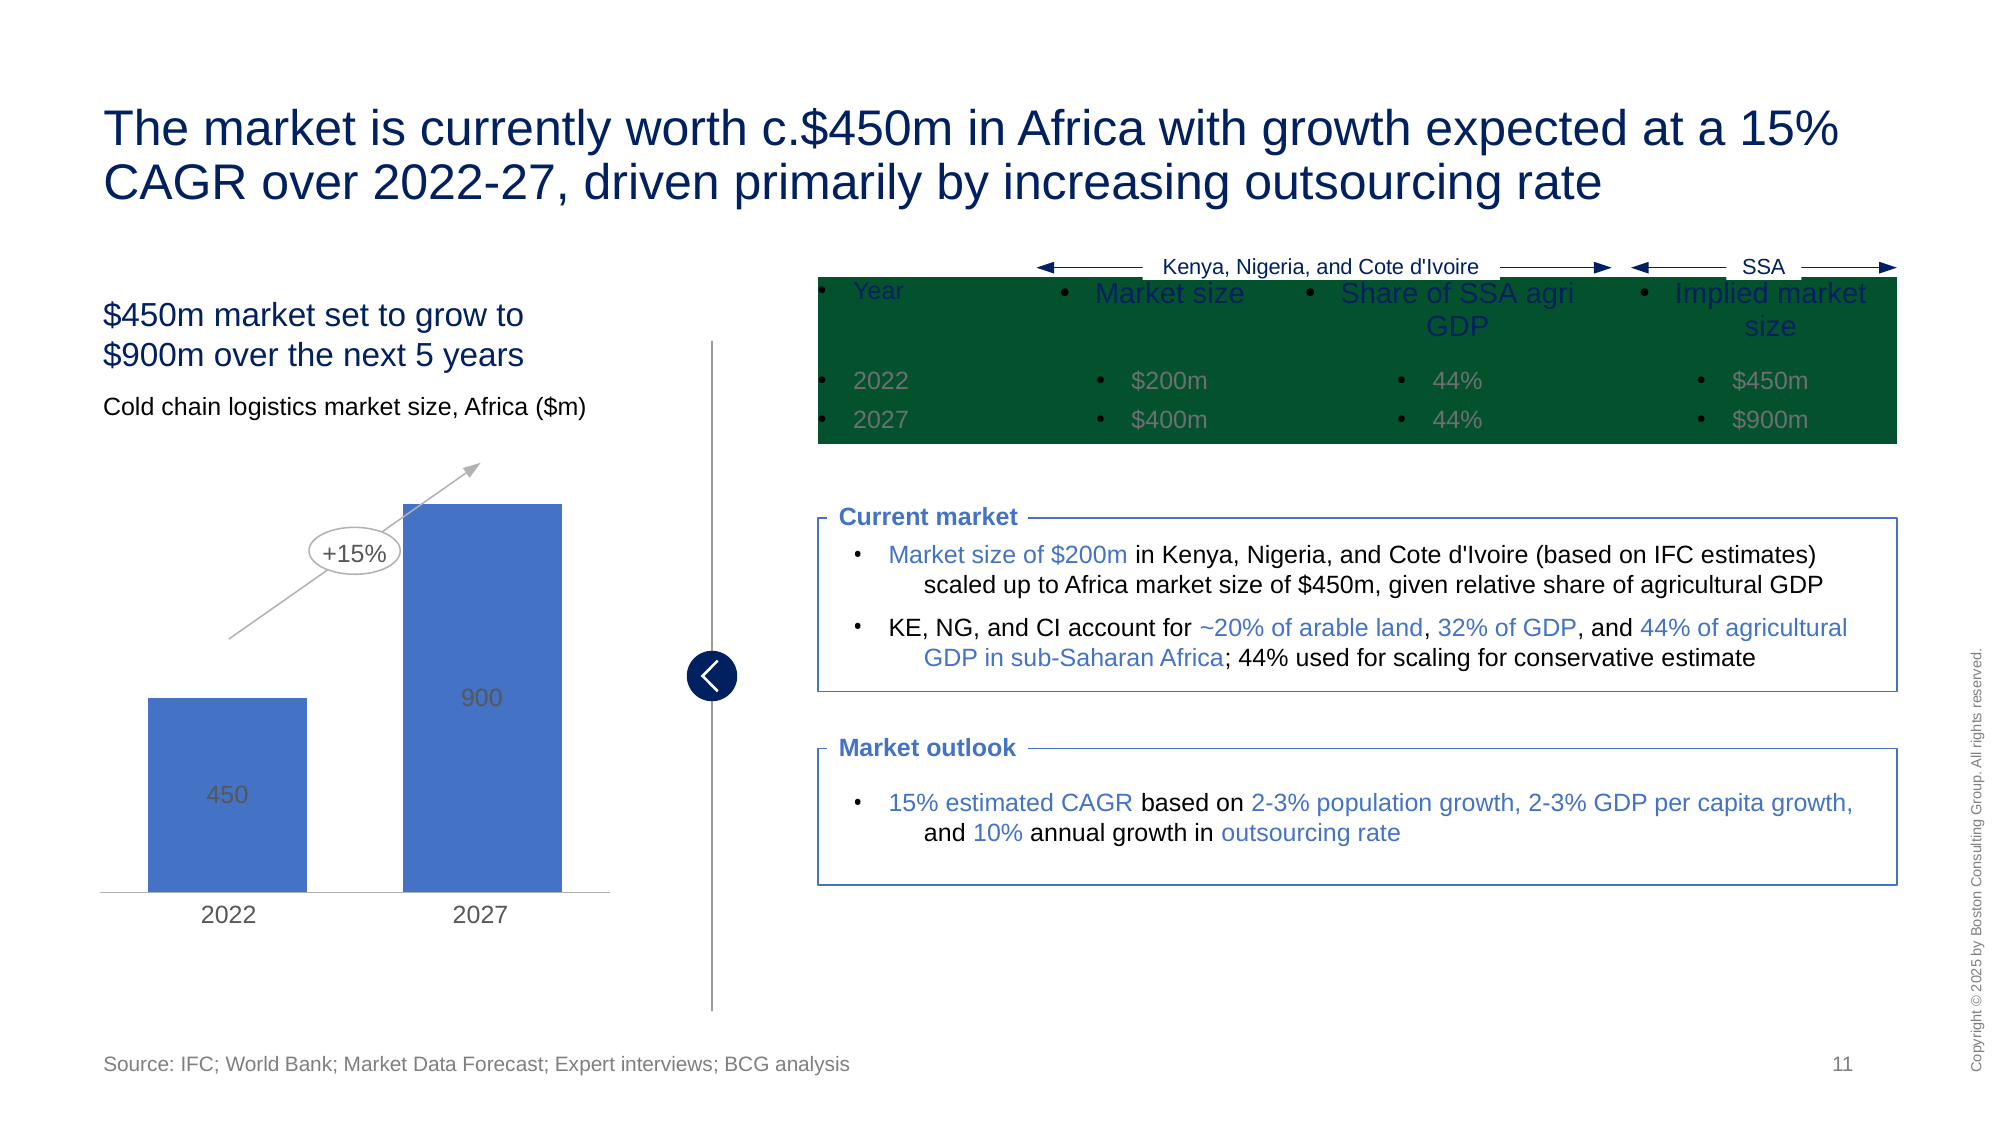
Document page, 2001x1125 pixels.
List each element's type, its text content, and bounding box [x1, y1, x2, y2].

text_box $450m market set to grow to $900m over the next 5 years [103, 265, 607, 374]
table_cell 44% [1271, 405, 1609, 444]
text_box 2022 [200, 895, 258, 928]
text_box Market outlook [827, 731, 1028, 767]
text_box Cold chain logistics market size, Africa ($m) [103, 390, 607, 463]
table_cell $450m [1609, 367, 1897, 405]
table_header Year [818, 277, 1034, 367]
text_box 15% estimated CAGR based on 2-3% population growth, 2-3% GDP per capita growth, and 10% annual growth in outsourcing rate [817, 748, 1897, 885]
text_box Source: IFC; World Bank; Market Data Forecast; Expert interviews; BCG analysis [103, 1031, 1585, 1076]
title The market is currently worth c.$450m in Africa with growth expected at a 15% CAGR over 2022-27, driven primarily by increasing outsourcing rate [103, 102, 1897, 212]
table_header Market size [1034, 277, 1271, 367]
table_cell $200m [1034, 367, 1271, 405]
text_box [686, 650, 738, 702]
text_box Kenya, Nigeria, and Cote d'Ivoire [1142, 255, 1500, 280]
text_box +15% [309, 527, 401, 575]
table_cell $900m [1609, 405, 1897, 444]
table_header Implied market size [1609, 277, 1897, 367]
text_box Current market [827, 491, 1028, 543]
chart [89, 495, 621, 901]
table_header Share of SSA agri GDP [1271, 277, 1609, 367]
text_box 2027 [452, 895, 509, 928]
text_box SSA [1726, 255, 1802, 280]
table_cell 44% [1271, 367, 1609, 405]
table_cell 2027 [818, 405, 1034, 444]
table_cell 2022 [818, 367, 1034, 405]
text_box Market size of $200m in Kenya, Nigeria, and Cote d'Ivoire (based on IFC estimates) scaled up to Africa market size of $450m, given relative share of agricultural GDP KE, NG, and CI account for ~20% of arable land, 32% of GDP, and 44% of agricultural GDP in sub-Saharan Africa; 44% used for scaling for conservative estimate [817, 518, 1897, 692]
table_cell $400m [1034, 405, 1271, 444]
